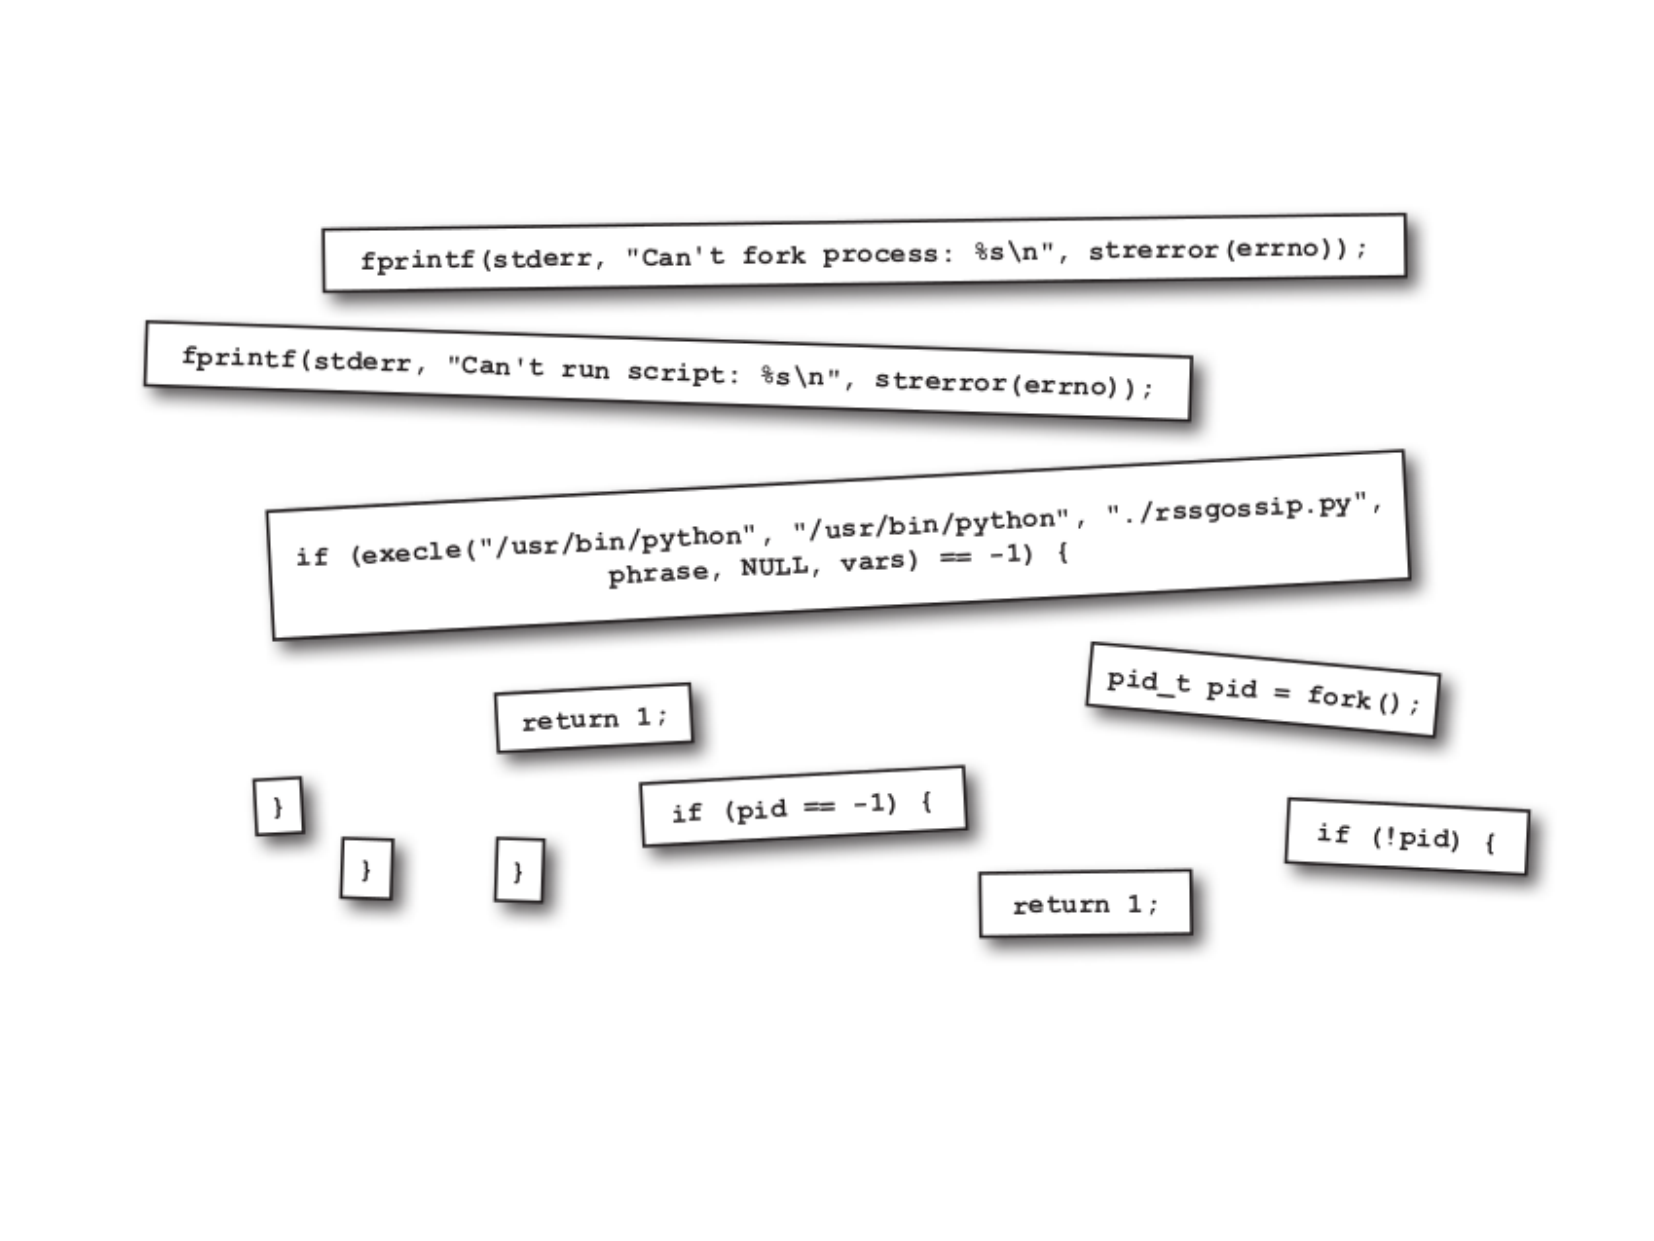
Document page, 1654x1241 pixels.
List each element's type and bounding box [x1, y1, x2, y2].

picture [82, 153, 1560, 981]
